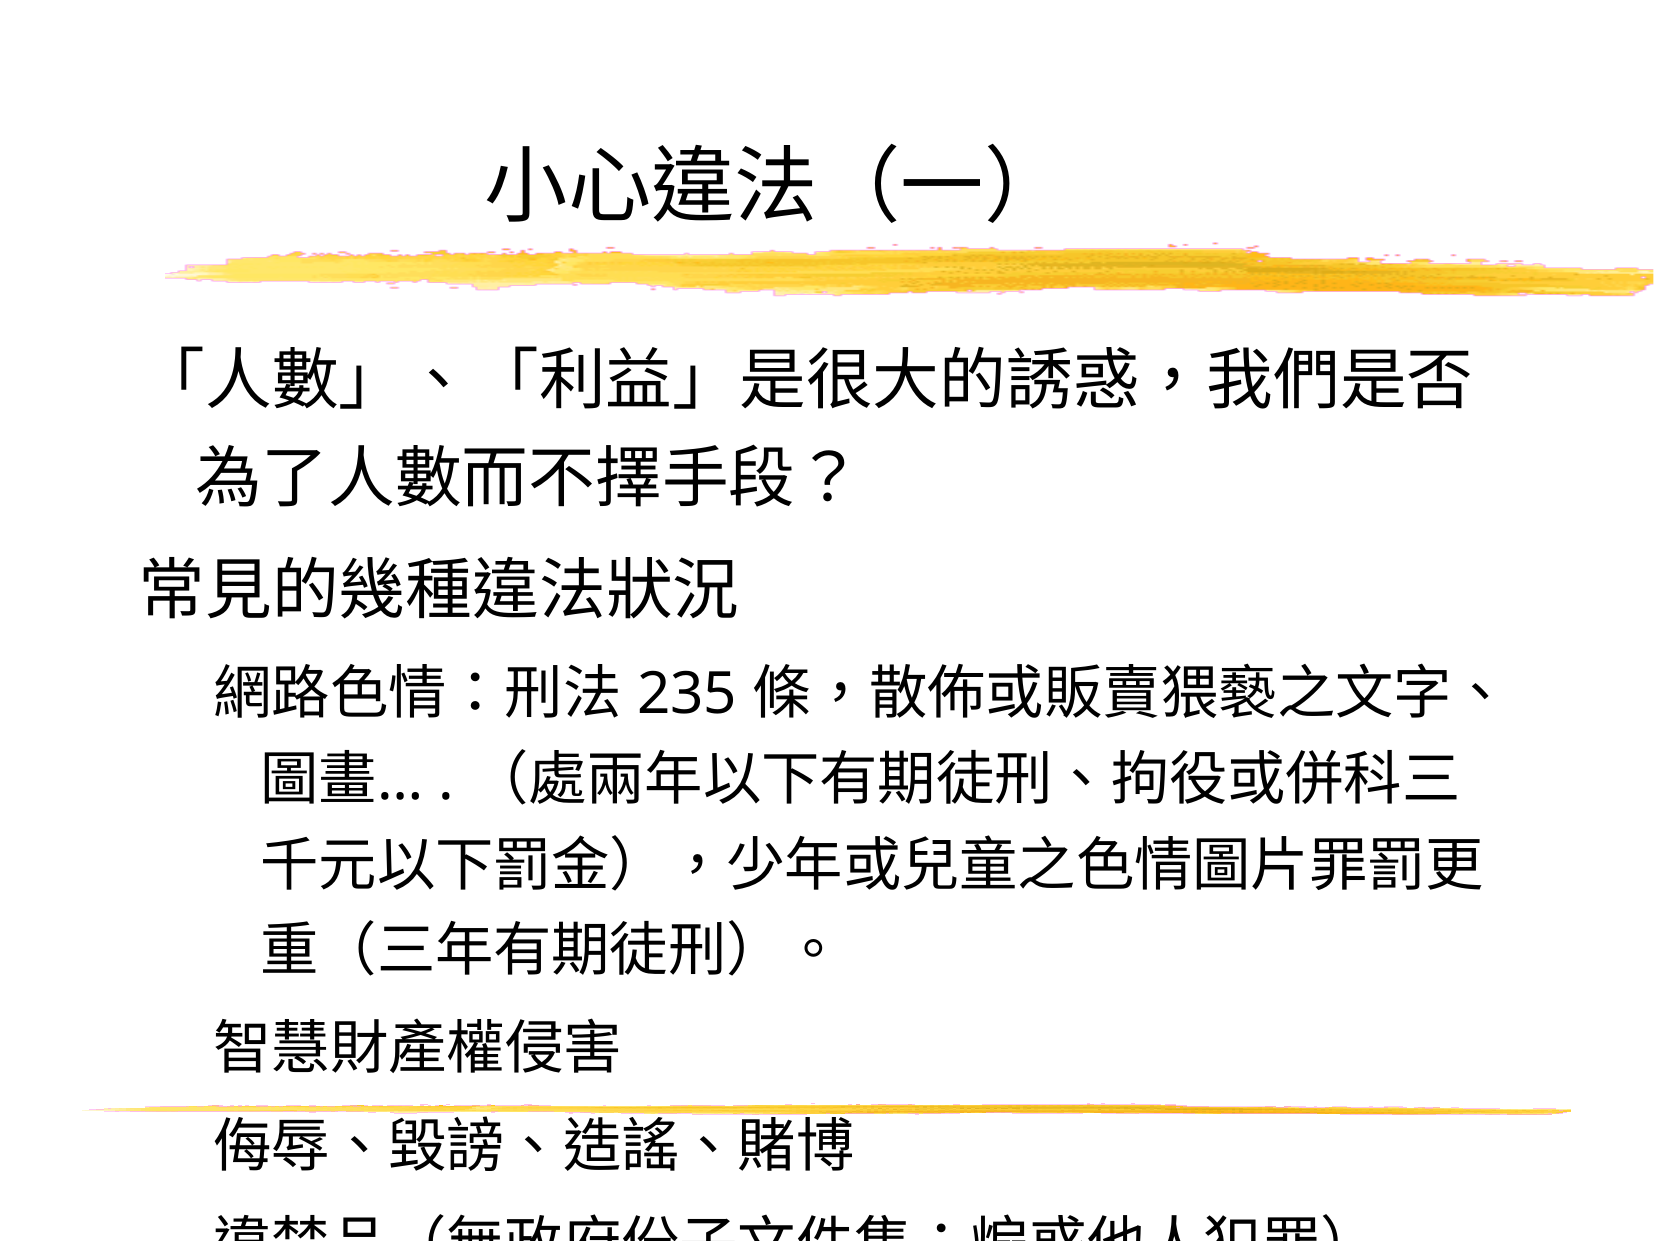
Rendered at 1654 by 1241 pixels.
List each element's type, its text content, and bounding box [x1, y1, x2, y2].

list 「人數」、「利益」是很大的誘惑，我們是否為了人數而不擇手段？ 常見的幾種違法狀況 網路色情：刑法235條，散佈或販賣猥褻之文字、圖畫….（處兩年以下有期徒刑、拘役或併科三千元以下罰金），少年或兒童之色情圖片罪罰更重（三年有期徒刑）。 智慧財產權侵害 侮辱、毀謗、造謠、賭博 違禁品（無政府份子文件集：煽惑他人犯罪） [124, 316, 1530, 1061]
picture [165, 237, 1654, 308]
title 小心違法（一） [73, 41, 1479, 249]
picture [82, 1102, 1571, 1117]
